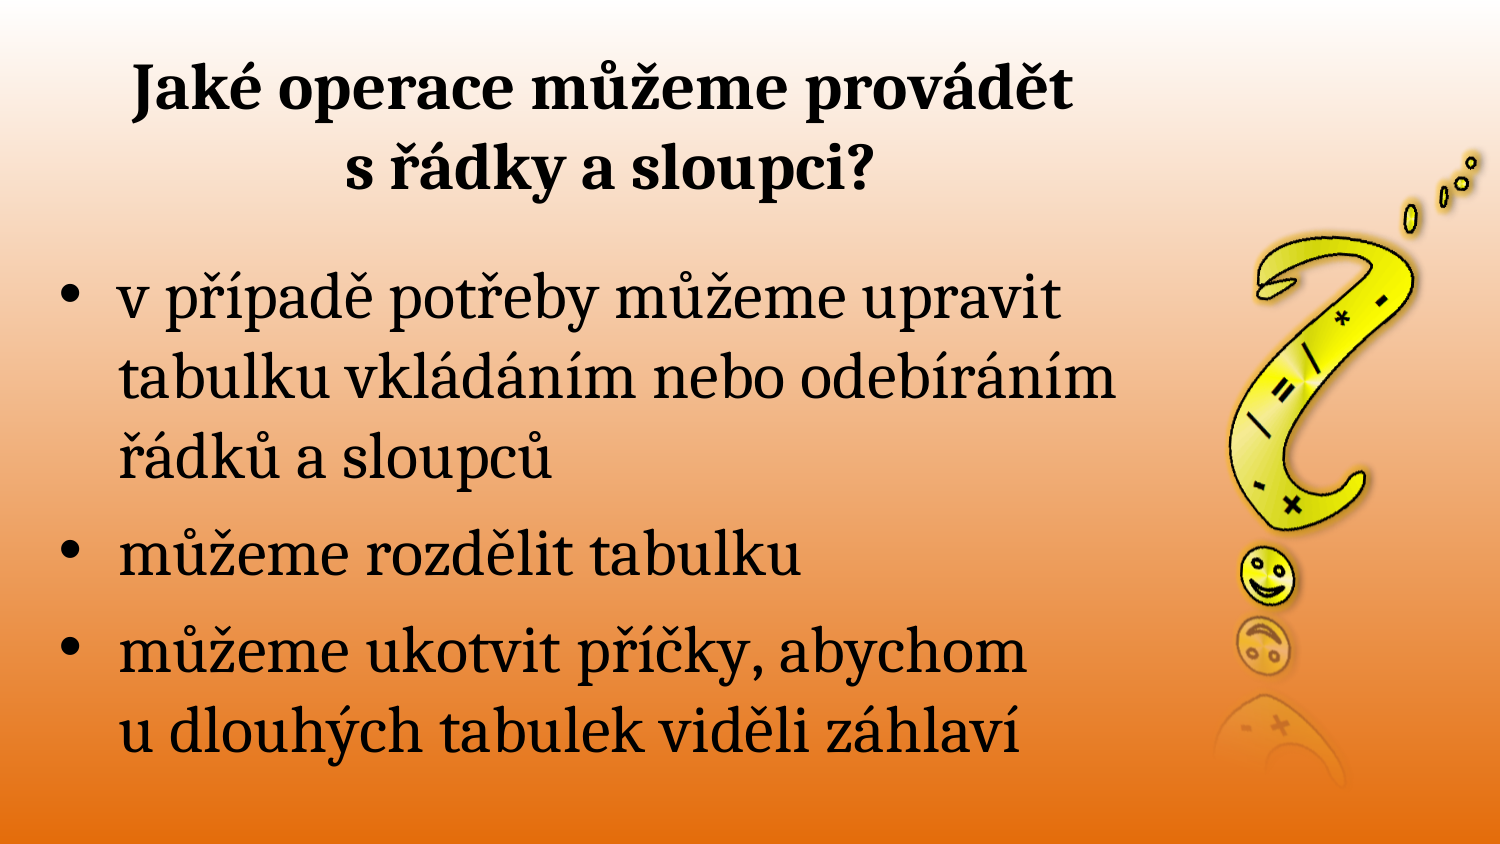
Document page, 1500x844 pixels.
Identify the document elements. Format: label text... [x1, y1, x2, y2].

title Jaké operace můžeme provádět s řádky a sloupci? [0, 31, 1223, 214]
picture [1184, 121, 1500, 844]
text_box v případě potřeby můžeme upravit tabulku vkládáním nebo odebíráním řádků a sloupců můžeme rozdělit tabulku můžeme ukotvit příčky, abychom u dlouhých tabulek viděli záhlaví [0, 244, 1211, 844]
